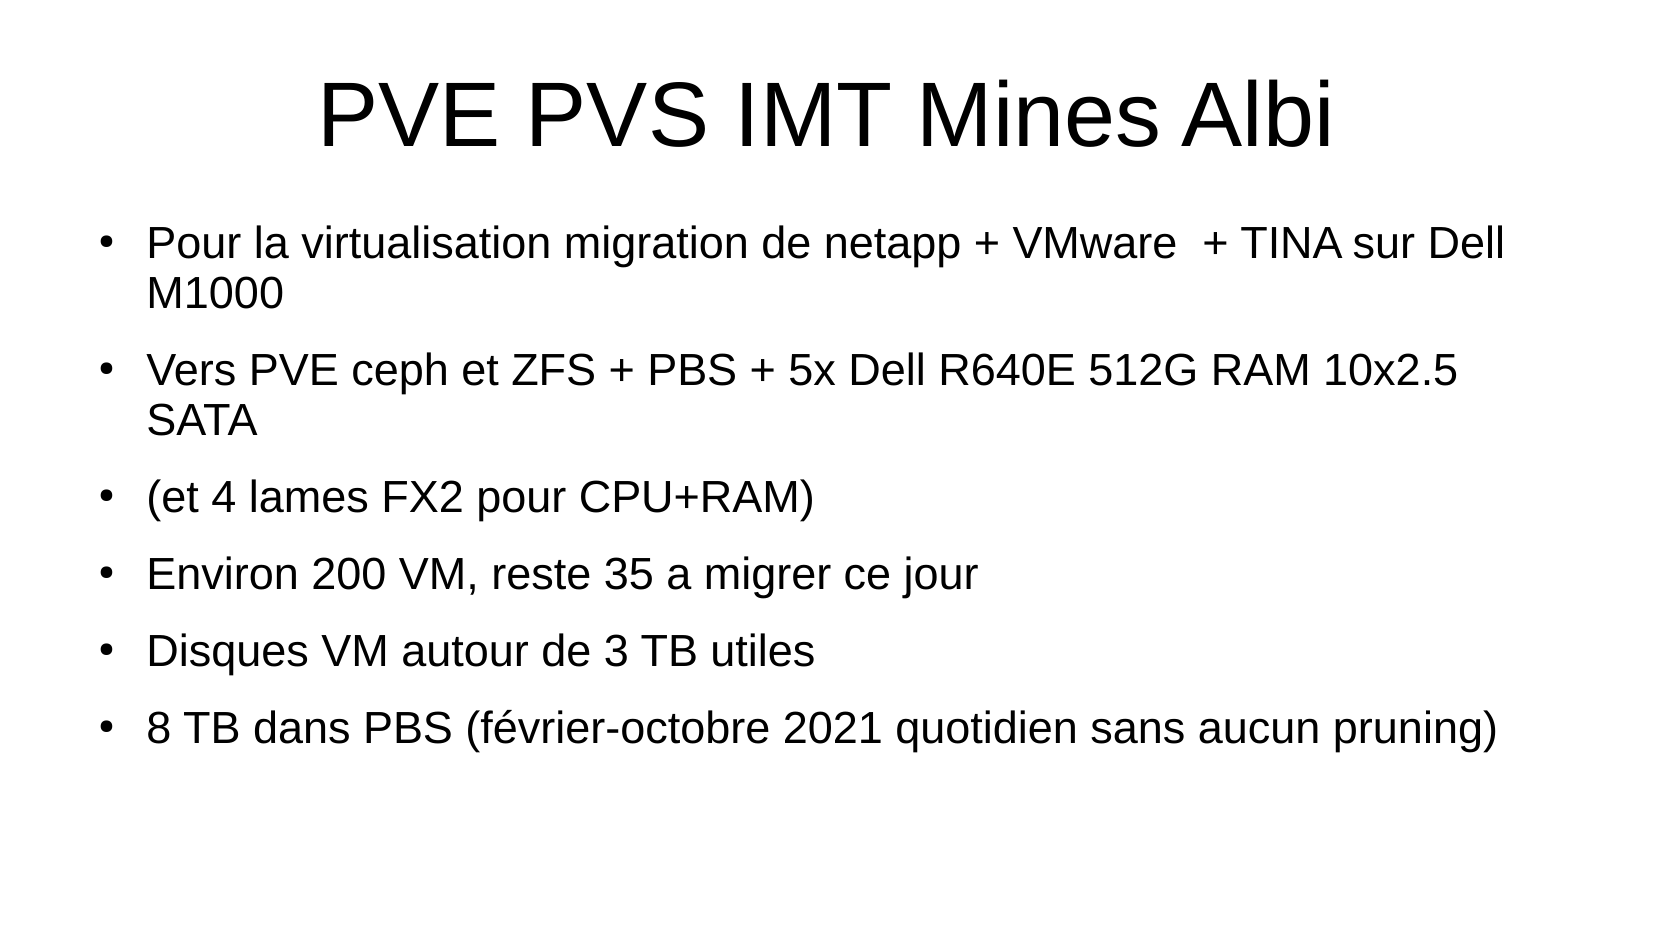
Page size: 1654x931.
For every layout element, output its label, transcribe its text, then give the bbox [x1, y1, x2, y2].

title PVE PVS IMT Mines Albi [82, 37, 1571, 193]
list Pour la virtualisation migration de netapp + VMware + TINA sur Dell M1000 Vers PVE ceph et ZFS + PBS + 5x Dell R640E 512G RAM 10x2.5 SATA (et 4 lames FX2 pour CPU+RAM) Environ 200 VM, reste 35 a migrer ce jour Disques VM autour de 3 TB utiles 8 TB dans PBS (février-octobre 2021 quotidien sans aucun pruning) [82, 217, 1571, 758]
